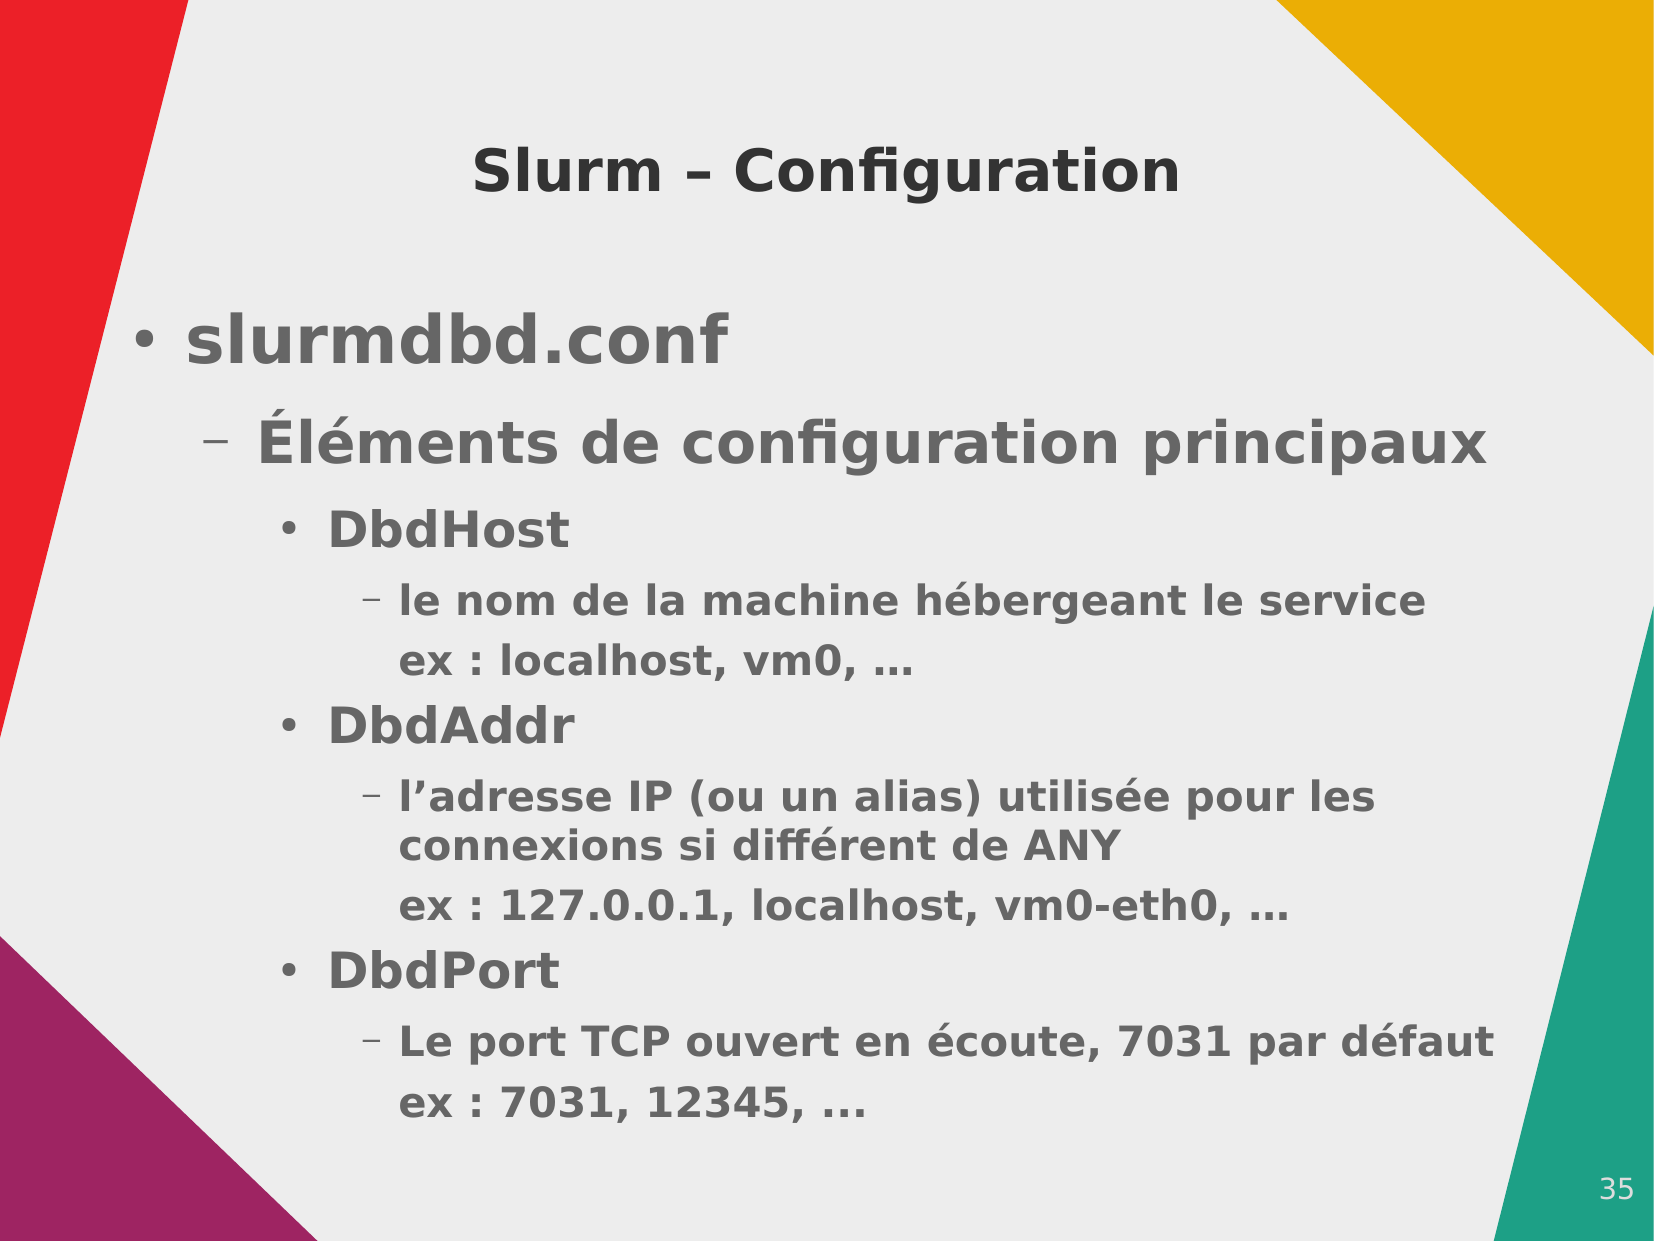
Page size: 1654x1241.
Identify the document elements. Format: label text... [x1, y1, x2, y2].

list slurmdbd.conf Éléments de configuration principaux DbdHost le nom de la machine hébergeant le service ex : localhost, vm0, … DbdAddr l’adresse IP (ou un alias) utilisée pour les connexions si différent de ANY ex : 127.0.0.1, localhost, vm0-eth0, … DbdPort Le port TCP ouvert en écoute, 7031 par défaut ex : 7031, 12345, ... [114, 302, 1539, 1217]
title Slurm – Configuration [114, 73, 1539, 271]
